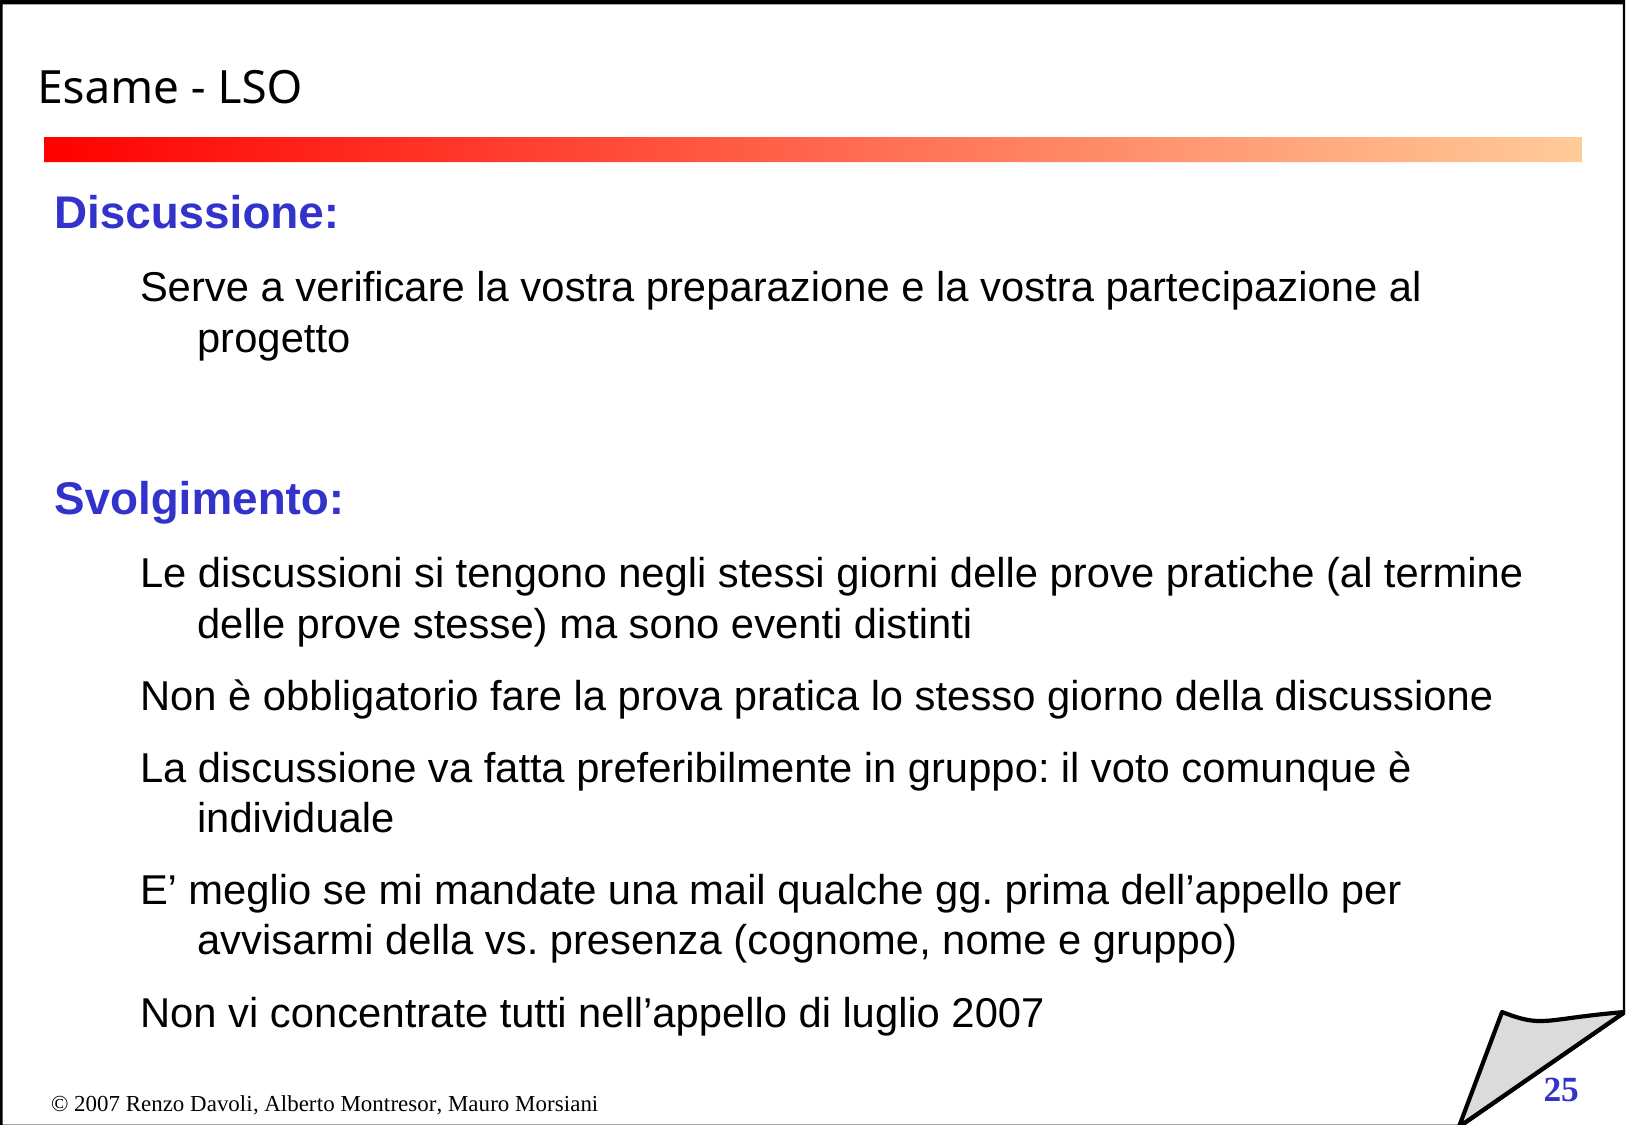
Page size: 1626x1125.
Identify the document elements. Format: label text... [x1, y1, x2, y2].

title Esame - LSO [37, 44, 1588, 131]
list Discussione: Serve a verificare la vostra preparazione e la vostra partecipazione al progetto Svolgimento: Le discussioni si tengono negli stessi giorni delle prove pratiche (al termine delle prove stesse) ma sono eventi distinti Non è obbligatorio fare la prova pratica lo stesso giorno della discussione La discussione va fatta preferibilmente in gruppo: il voto comunque è individuale E’ meglio se mi mandate una mail qualche gg. prima dell’appello per avvisarmi della vs. presenza (cognome, nome e gruppo) Non vi concentrate tutti nell’appello di luglio 2007 [54, 187, 1571, 1125]
